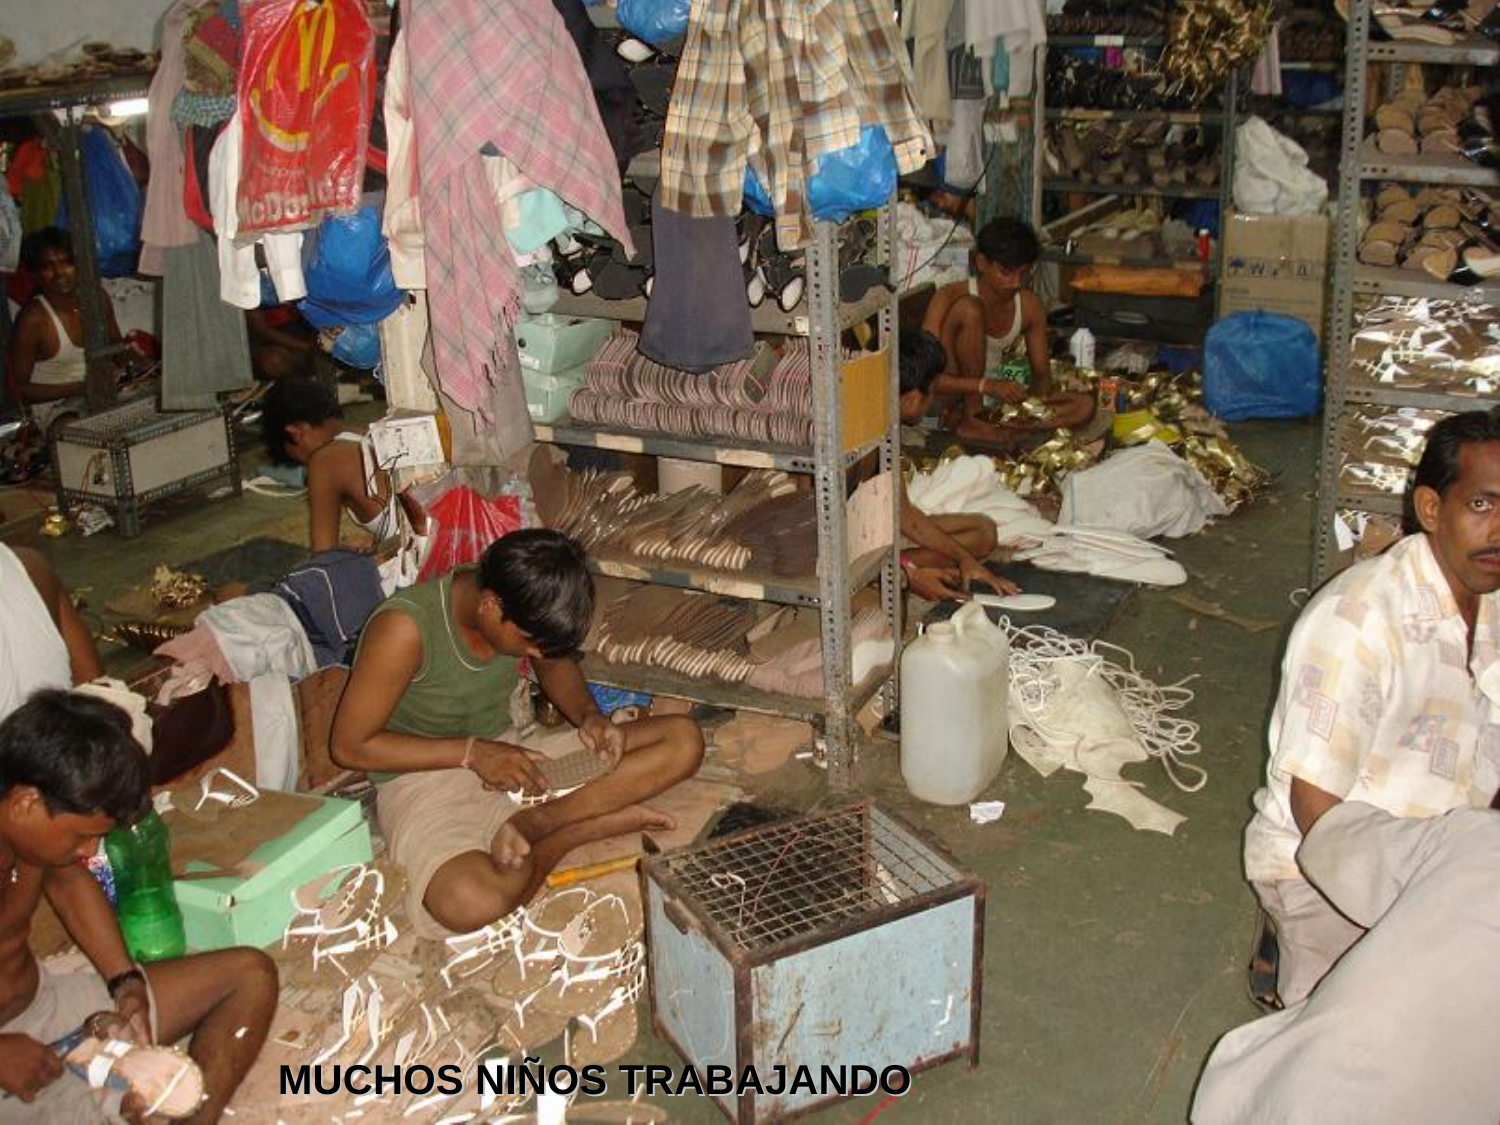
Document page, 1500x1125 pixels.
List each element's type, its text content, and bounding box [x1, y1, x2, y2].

text_box MUCHOS NIÑOS TRABAJANDO [64, 1045, 1126, 1111]
picture [0, 0, 1500, 1125]
